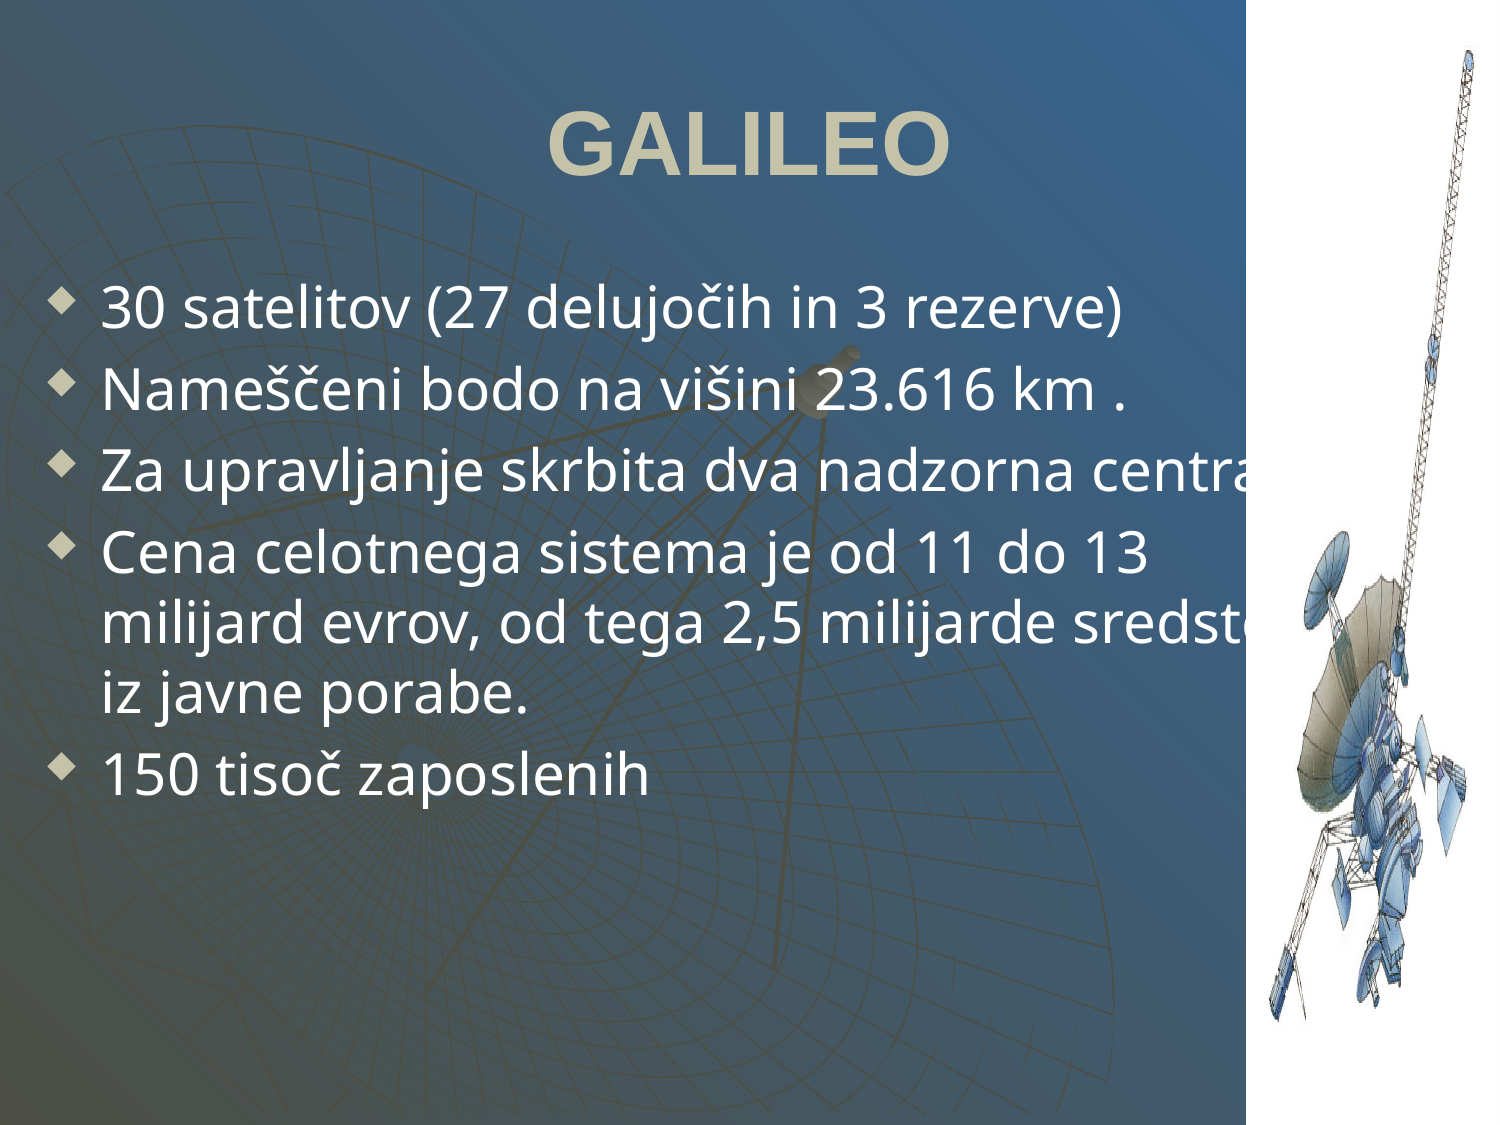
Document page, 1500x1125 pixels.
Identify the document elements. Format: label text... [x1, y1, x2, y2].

list 30 satelitov (27 delujočih in 3 rezerve) Nameščeni bodo na višini 23.616 km . Za upravljanje skrbita dva nadzorna centra. Cena celotnega sistema je od 11 do 13 milijard evrov, od tega 2,5 milijarde sredstev iz javne porabe. 150 tisoč zaposlenih [29, 262, 1353, 1012]
picture [1246, 0, 1500, 1125]
title GALILEO [75, 45, 1425, 233]
